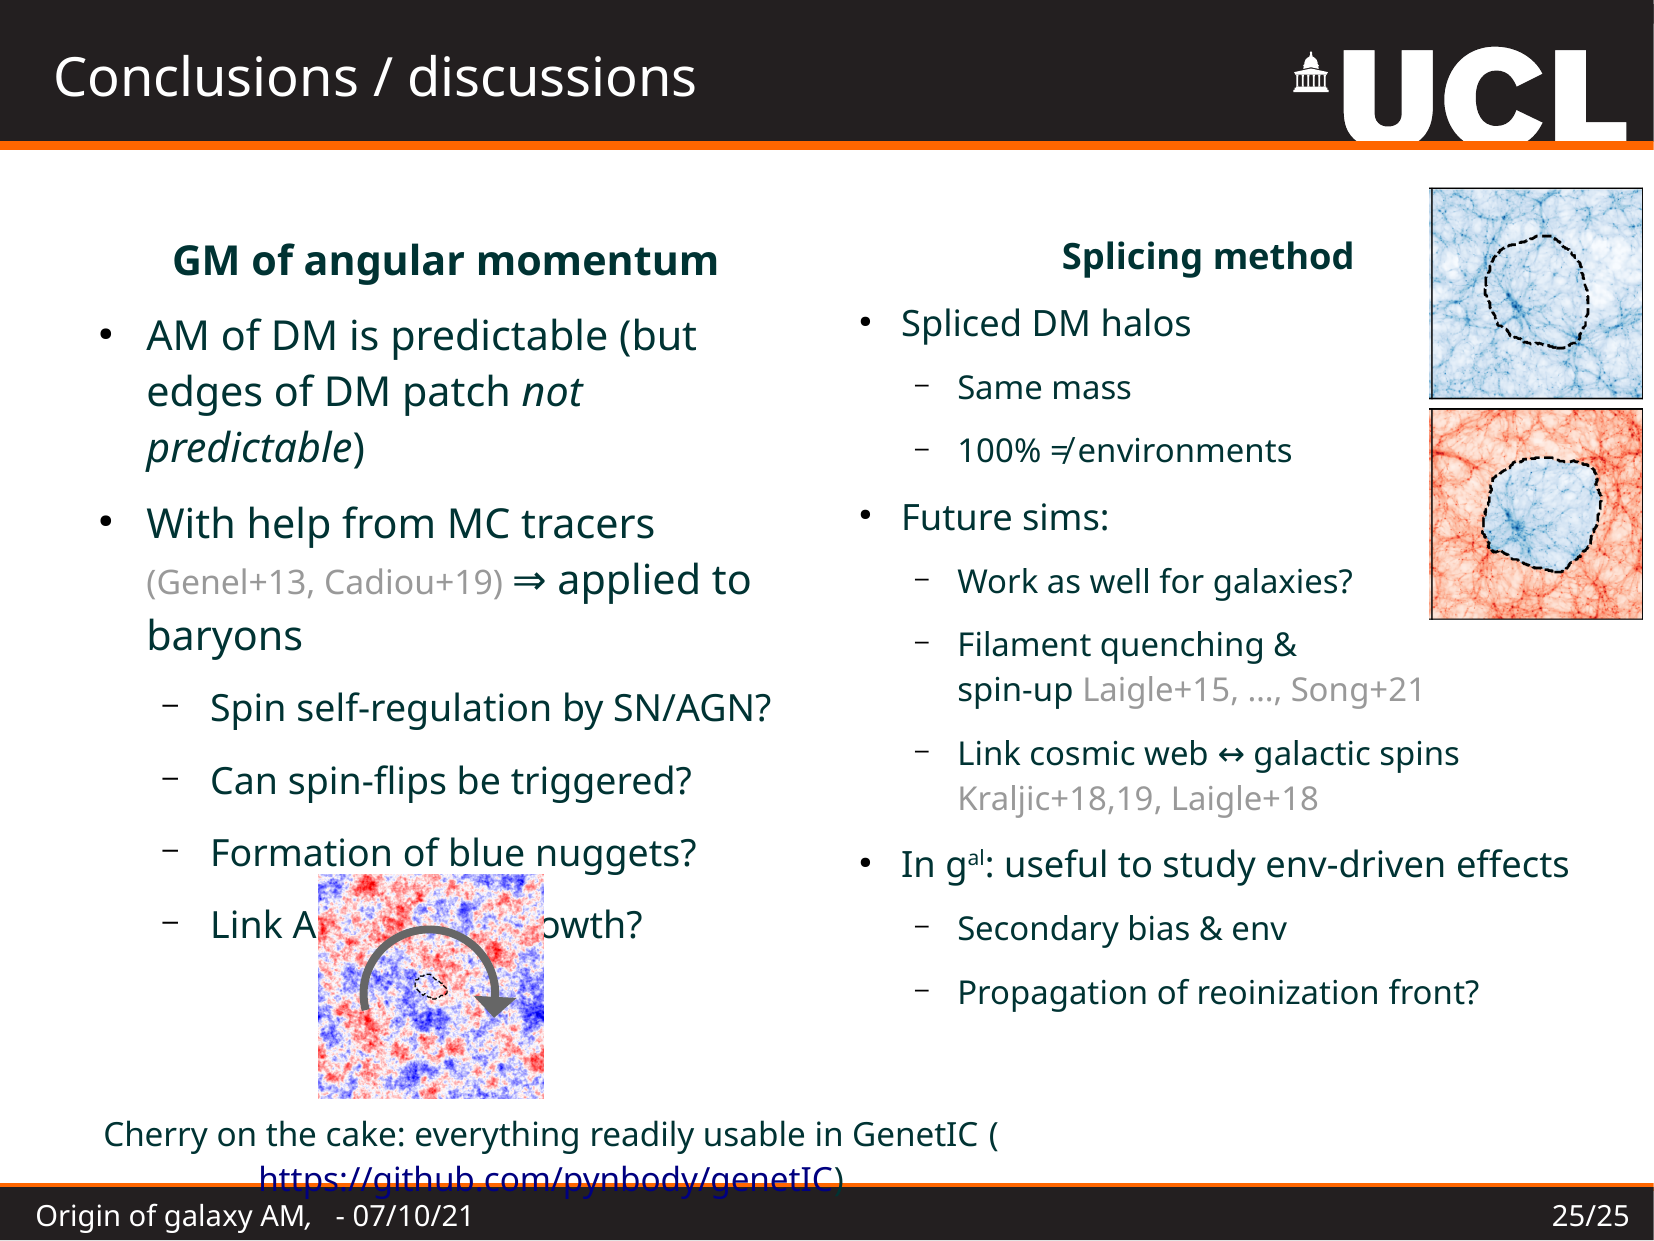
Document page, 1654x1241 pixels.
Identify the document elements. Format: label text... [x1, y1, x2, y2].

list GM of angular momentum AM of DM is predictable (but edges of DM patch not predictable) With help from MC tracers (Genel+13, Cadiou+19) ⇒ applied to baryons Spin self-regulation by SN/AGN? Can spin-flips be triggered? Formation of blue nuggets? Link AM / SMBH growth? [82, 231, 809, 951]
title Conclusions / discussions [0, 0, 1329, 152]
list Splicing method Spliced DM halos Same mass 100% ≠ environments Future sims: Work as well for galaxies? Filament quenching & spin-up Laigle+15, …, Song+21 Link cosmic web ↔ galactic spins Kraljic+18,19, Laigle+18 In gal: useful to study env-driven effects Secondary bias & env Propagation of reoinization front? [845, 231, 1572, 1028]
text_box [359, 925, 517, 1018]
picture [1429, 178, 1651, 626]
picture [318, 874, 544, 1099]
text_box Cherry on the cake: everything readily usable in GenetIC (https://github.com/pynbody/genetIC) [88, 1110, 1565, 1202]
